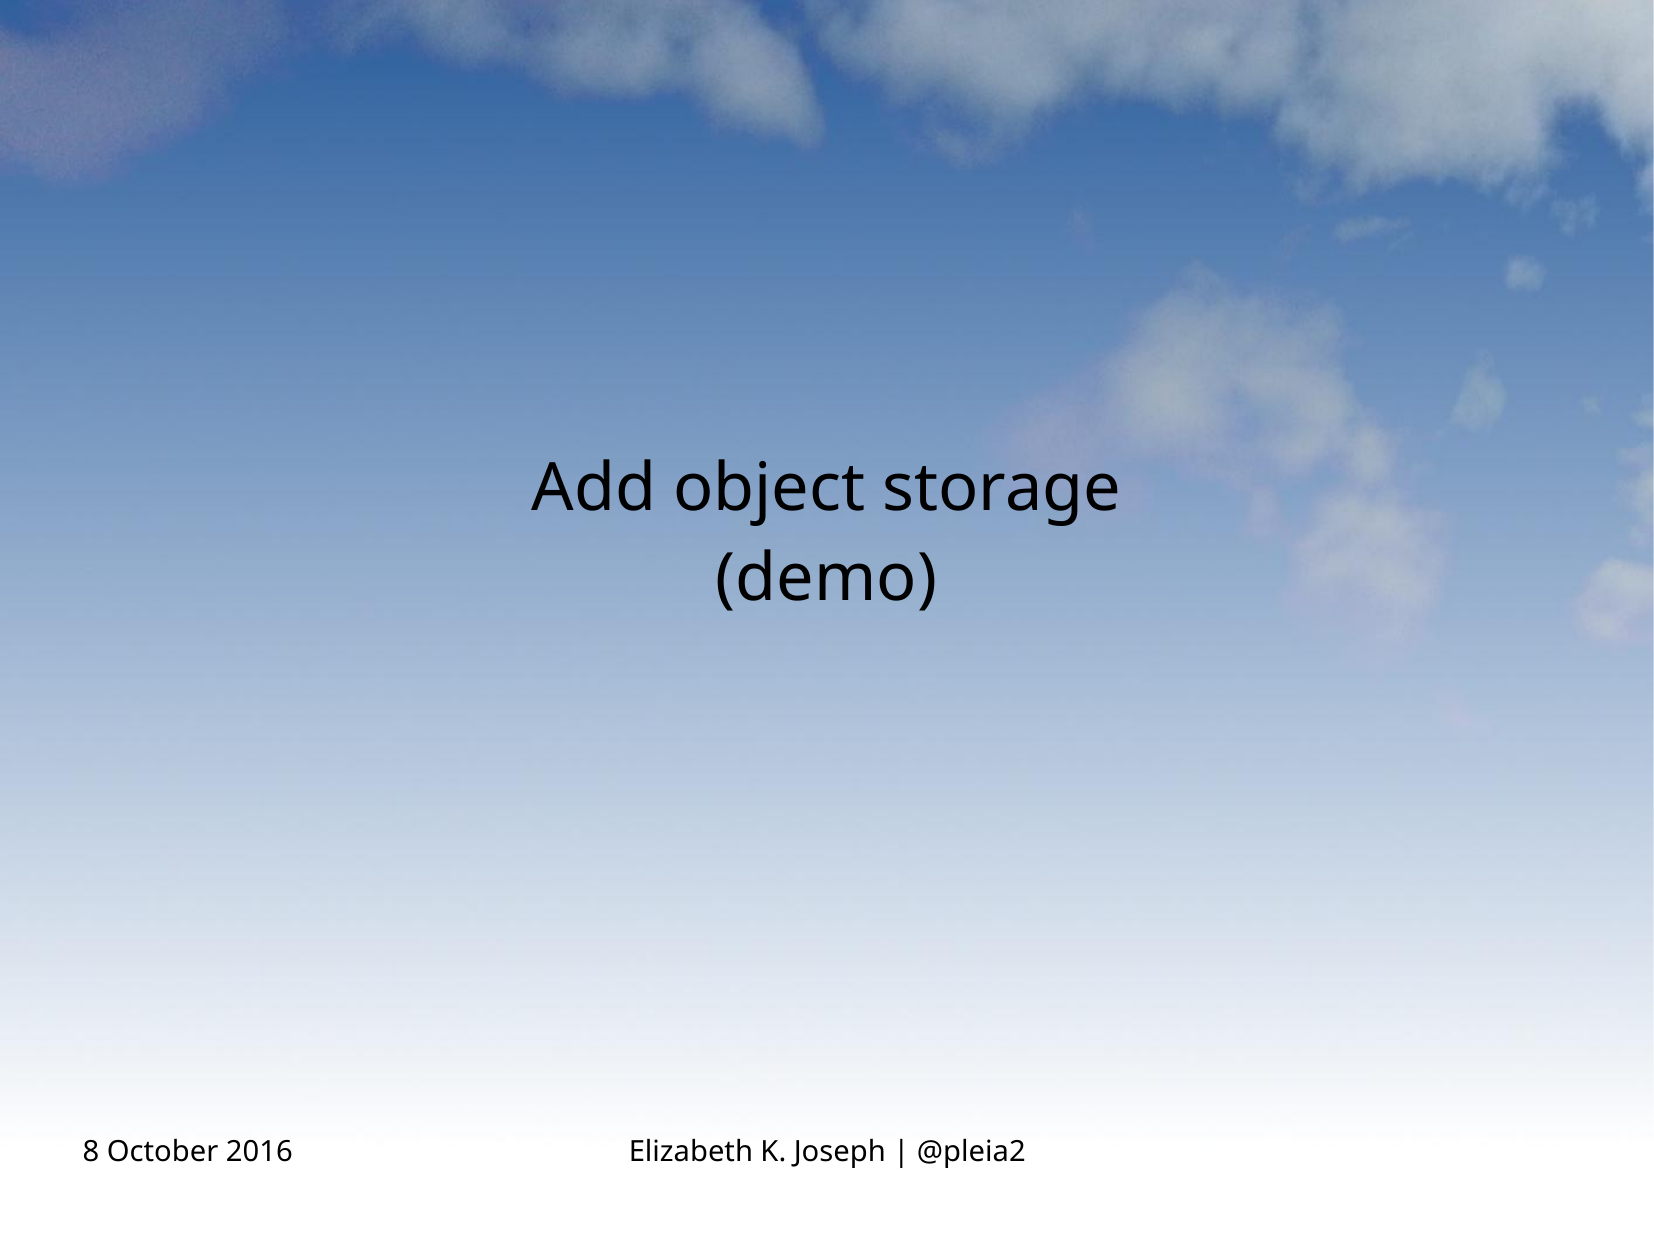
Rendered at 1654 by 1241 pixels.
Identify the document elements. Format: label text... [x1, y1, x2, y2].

picture [0, 0, 1654, 1241]
subtitle Add object storage (demo) [82, 49, 1571, 1010]
